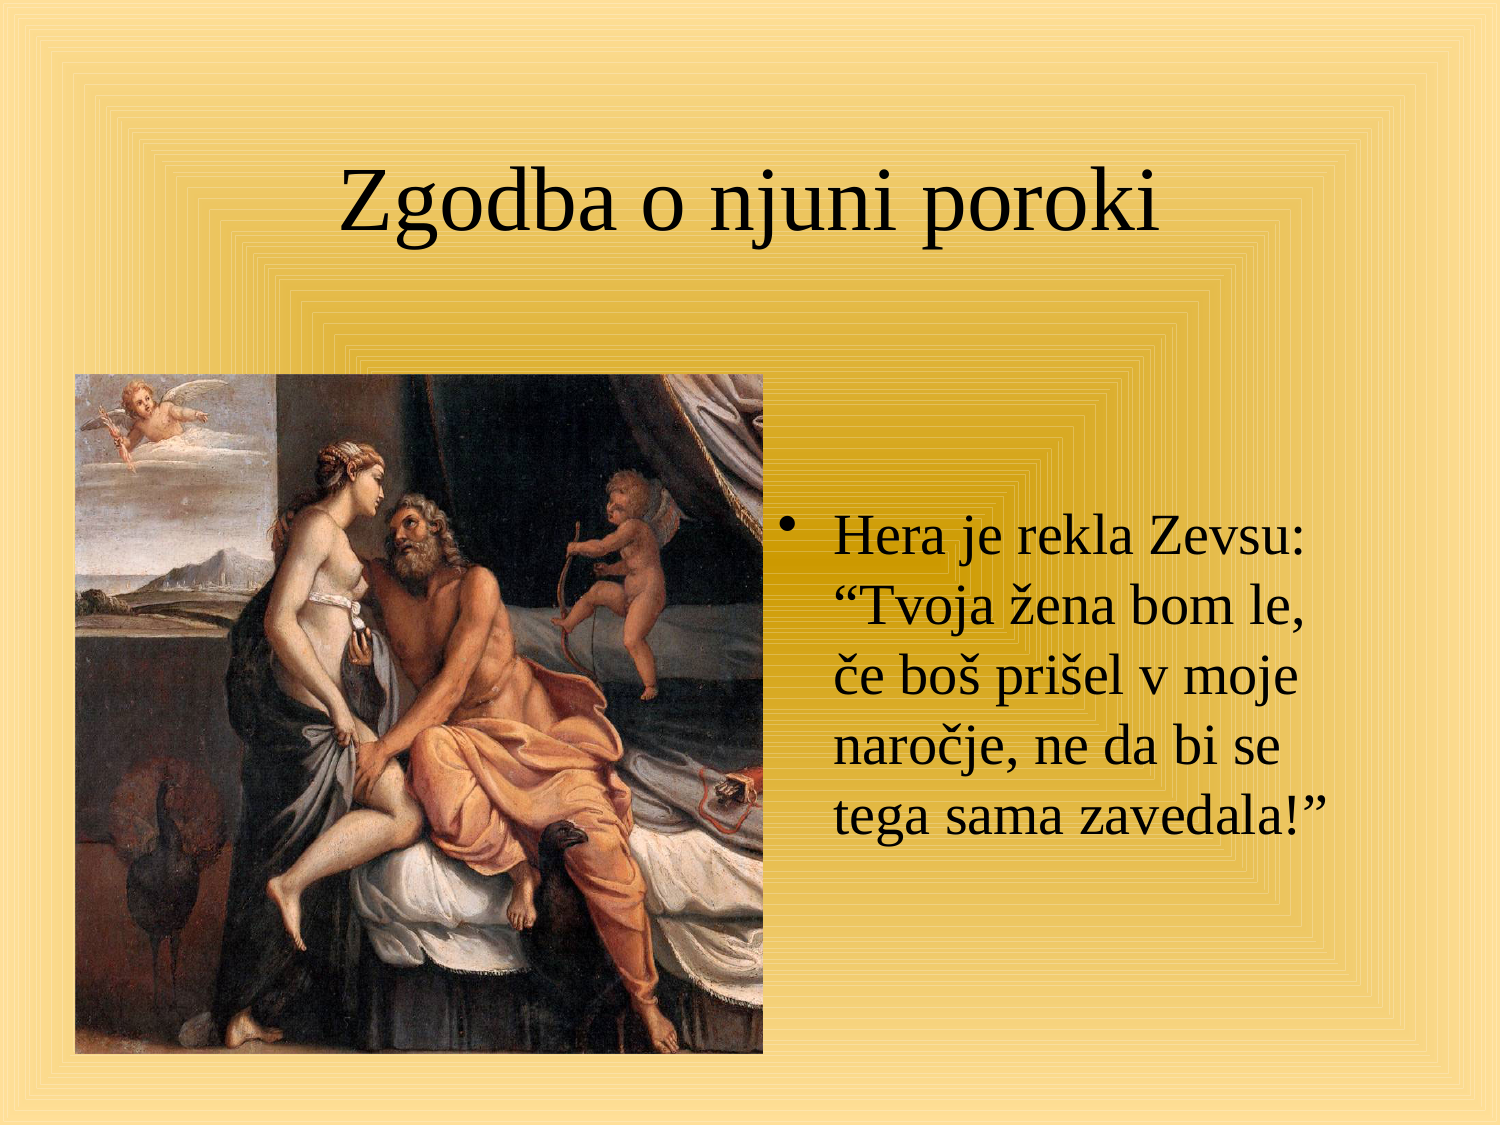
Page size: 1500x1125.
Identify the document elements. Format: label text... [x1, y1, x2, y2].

list Hera je rekla Zevsu: “Tvoja žena bom le, če boš prišel v moje naročje, ne da bi se tega sama zavedala!” [762, 324, 1388, 1000]
title Zgodba o njuni poroki [112, 99, 1388, 288]
picture [75, 374, 763, 1054]
